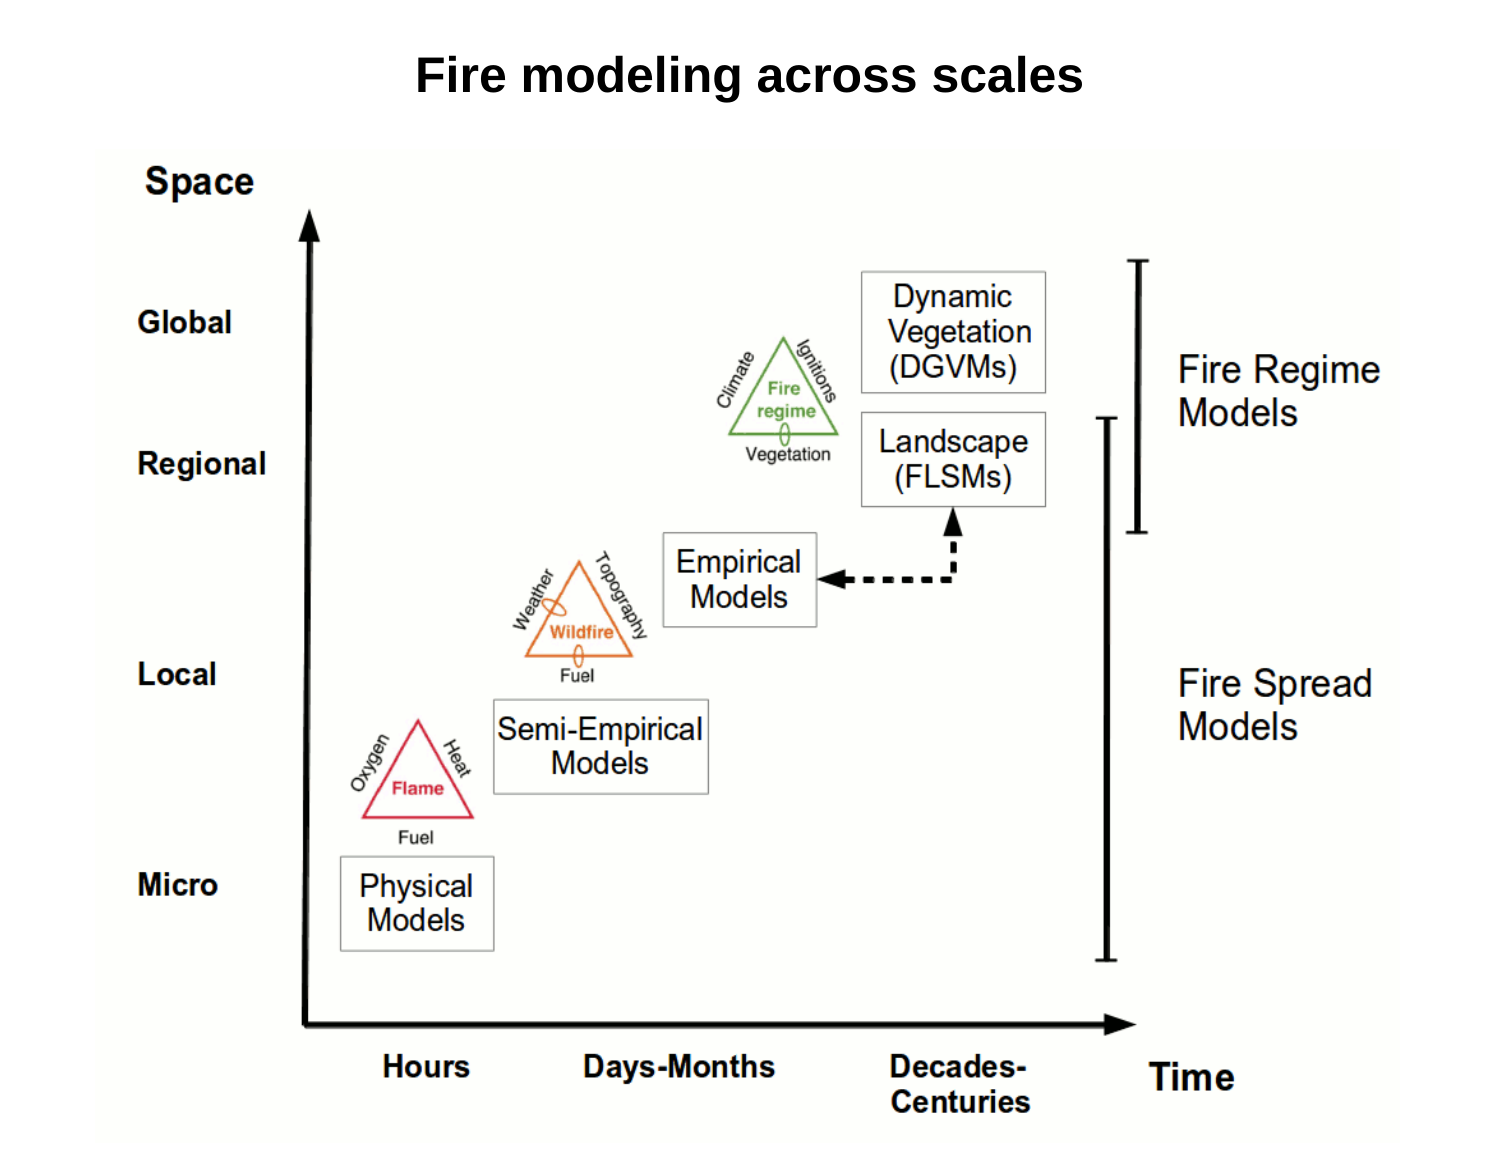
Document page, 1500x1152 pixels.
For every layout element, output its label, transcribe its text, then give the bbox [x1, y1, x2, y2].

picture [95, 149, 1400, 1143]
title Fire modeling across scales [0, 0, 1500, 819]
